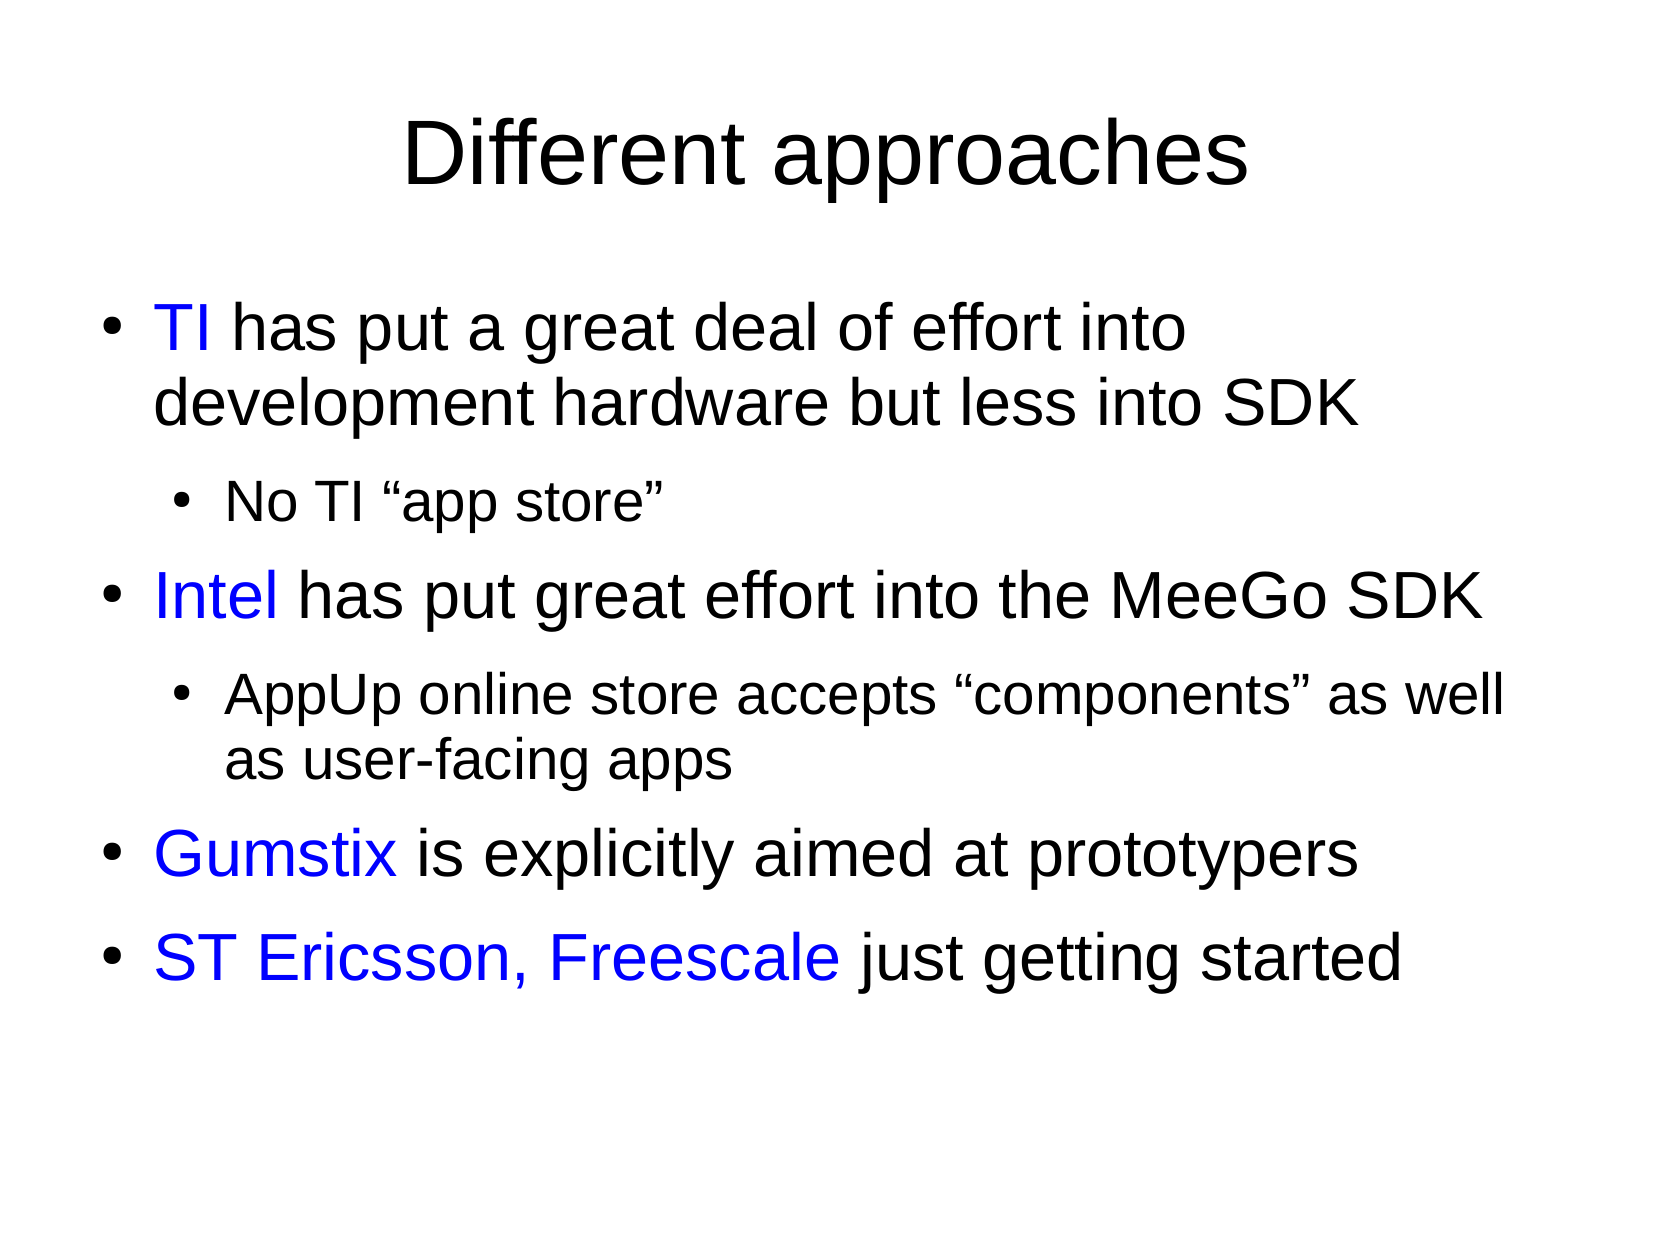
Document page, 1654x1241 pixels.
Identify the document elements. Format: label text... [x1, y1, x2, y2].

title Different approaches [82, 49, 1571, 257]
list TI has put a great deal of effort into development hardware but less into SDK No TI “app store” Intel has put great effort into the MeeGo SDK AppUp online store accepts “components” as well as user-facing apps Gumstix is explicitly aimed at prototypers ST Ericsson, Freescale just getting started [82, 290, 1571, 1109]
